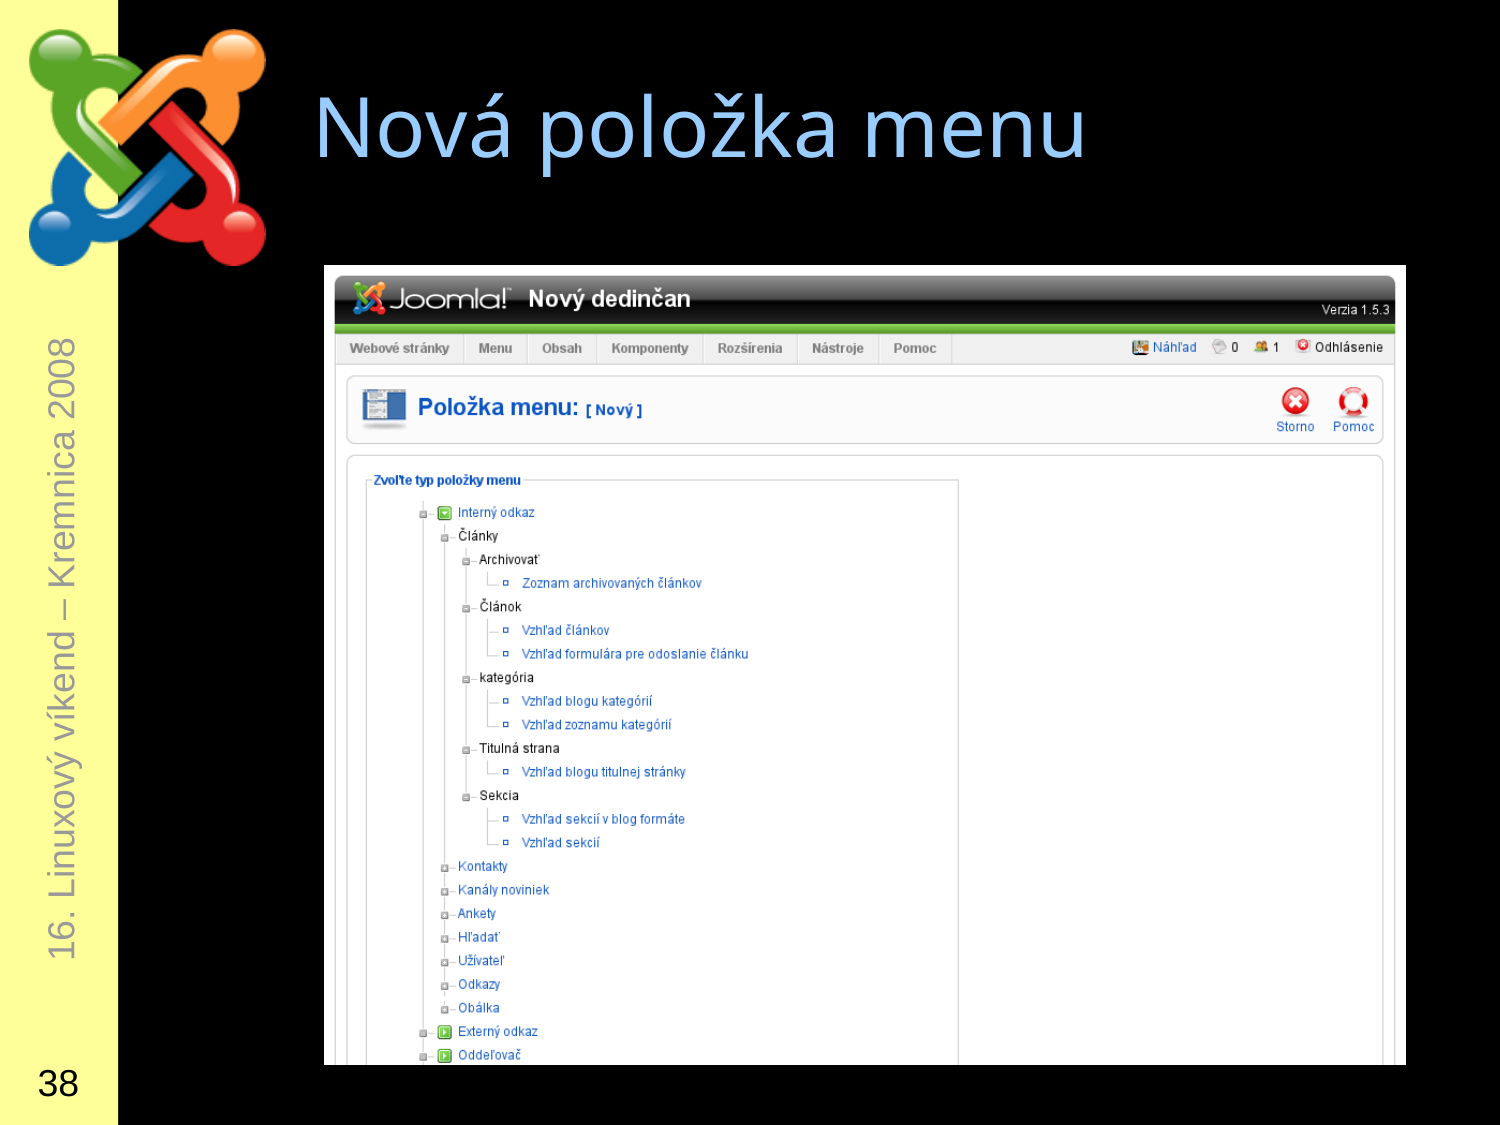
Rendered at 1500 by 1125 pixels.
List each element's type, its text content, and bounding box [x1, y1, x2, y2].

title Nová položka menu [312, 24, 1450, 226]
picture [29, 29, 266, 266]
picture [324, 265, 1406, 1065]
